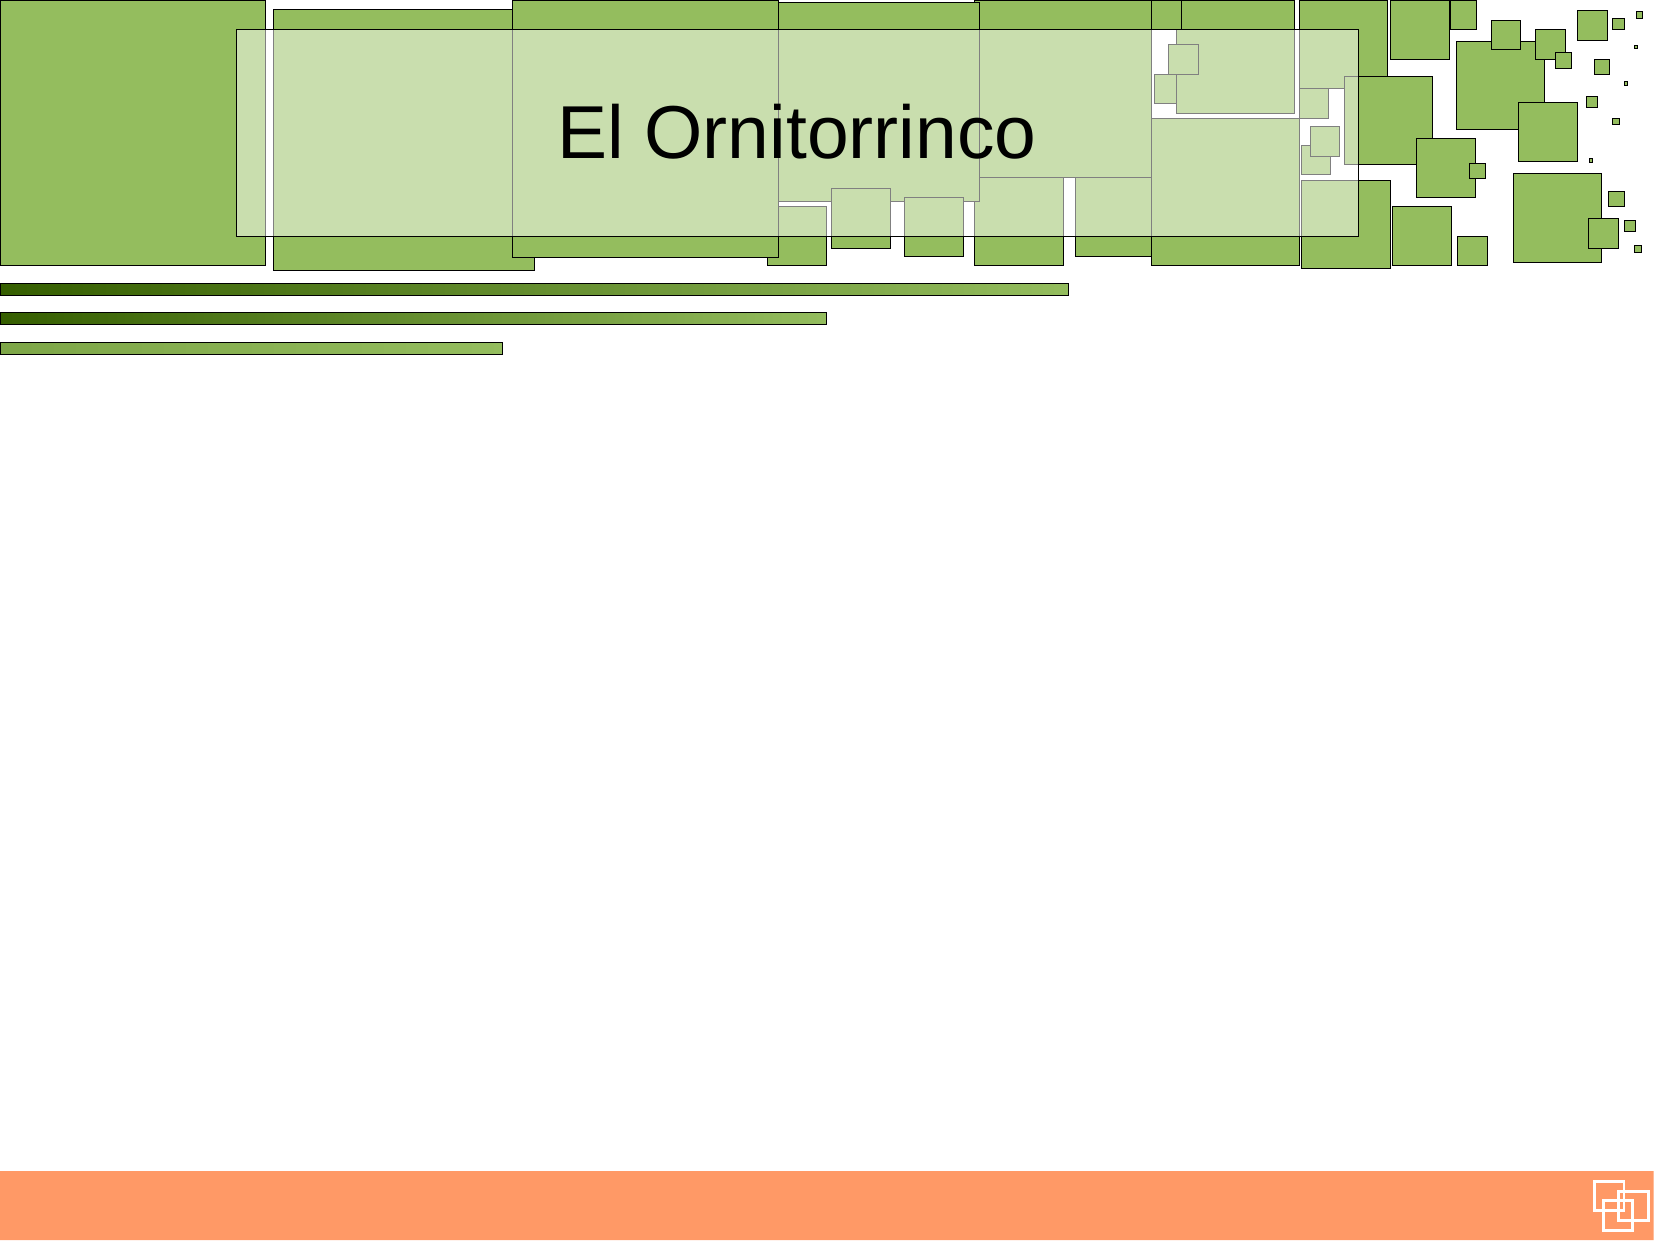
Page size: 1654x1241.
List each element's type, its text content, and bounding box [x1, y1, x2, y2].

title El Ornitorrinco [265, 36, 1329, 230]
